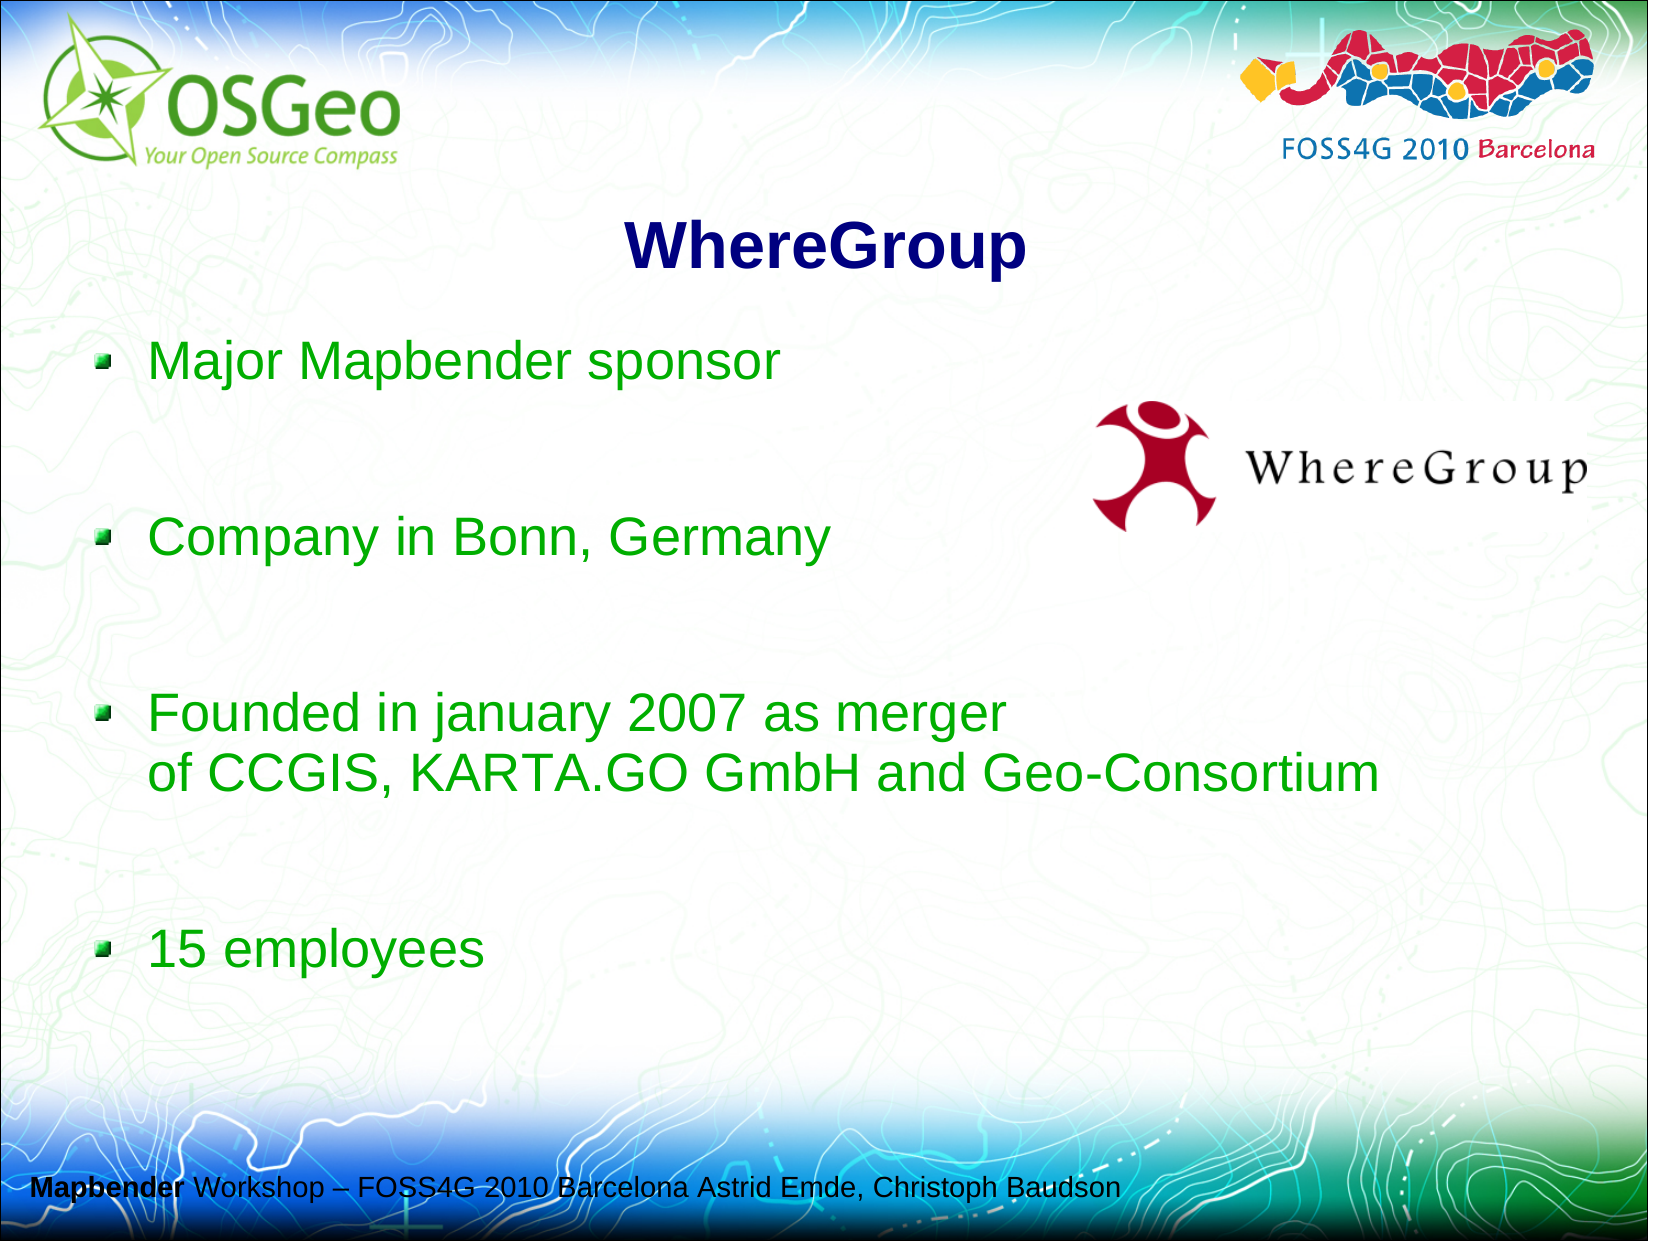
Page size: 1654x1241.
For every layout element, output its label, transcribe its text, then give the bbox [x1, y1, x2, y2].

list Major Mapbender sponsor Company in Bonn, Germany Founded in january 2007 as merger of CCGIS, KARTA.GO GmbH and Geo-Consortium 15 employees [76, 330, 1565, 1222]
title WhereGroup [82, 178, 1571, 312]
picture [1, 1, 1647, 1240]
